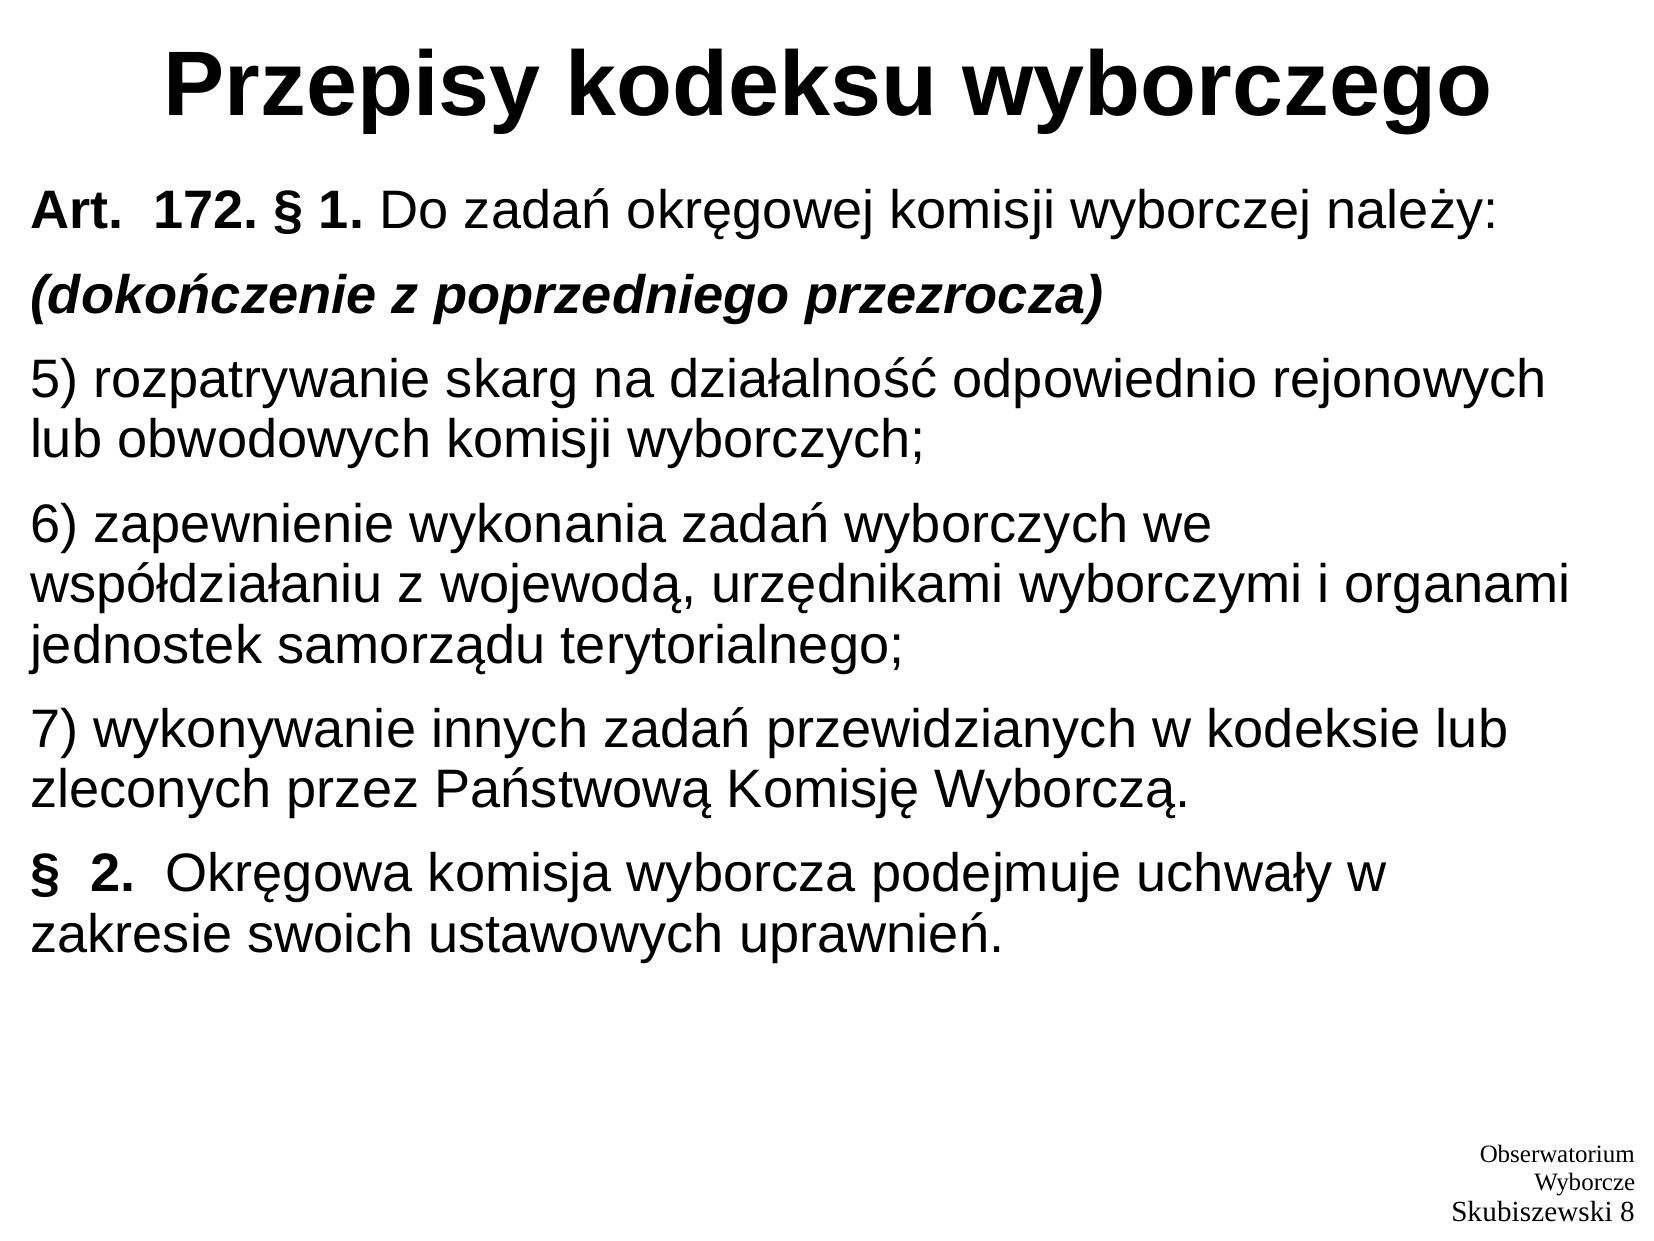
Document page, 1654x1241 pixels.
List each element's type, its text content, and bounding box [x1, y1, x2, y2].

list Art. 172. § 1. Do zadań okręgowej komisji wyborczej należy: (dokończenie z poprzedniego przezrocza) 5) rozpatrywanie skarg na działalność odpowiednio rejonowych lub obwodowych komisji wyborczych; 6) zapewnienie wykonania zadań wyborczych we współdziałaniu z wojewodą, urzędnikami wyborczymi i organami jednostek samorządu terytorialnego; 7) wykonywanie innych zadań przewidzianych w kodeksie lub zleconych przez Państwową Komisję Wyborczą. § 2. Okręgowa komisja wyborcza podejmuje uchwały w zakresie swoich ustawowych uprawnień. [30, 180, 1583, 1241]
title Przepisy kodeksu wyborczego [84, 32, 1573, 180]
